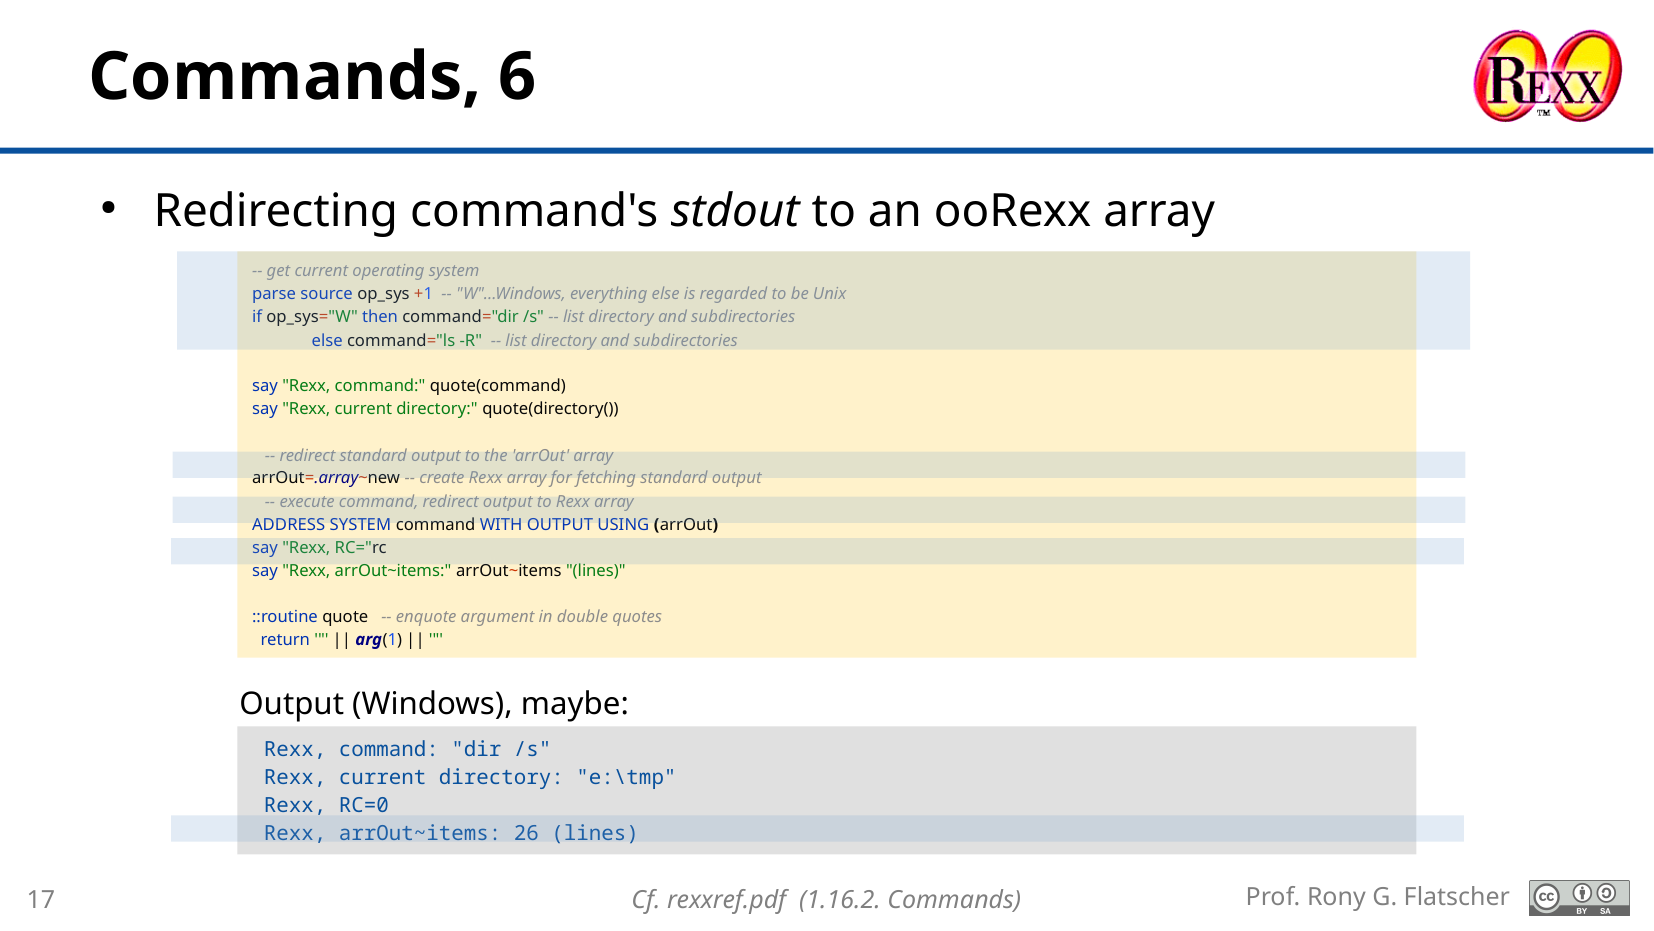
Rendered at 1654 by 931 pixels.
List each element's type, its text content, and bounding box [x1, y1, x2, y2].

text_box -- get current operating system parse source op_sys +1 -- "W"...Windows, everything else is regarded to be Unix if op_sys="W" then command="dir /s" -- list directory and subdirectories else command="ls -R" -- list directory and subdirectories say "Rexx, command:" quote(command) say "Rexx, current directory:" quote(directory()) -- redirect standard output to the 'arrOut' array arrOut=.array~new -- create Rexx array for fetching standard output -- execute command, redirect output to Rexx array ADDRESS SYSTEM command WITH OUTPUT USING (arrOut) say "Rexx, RC="rc say "Rexx, arrOut~items:" arrOut~items "(lines)" ::routine quote -- enquote argument in double quotes return '"' || arg(1) || '"' [237, 565, 1417, 636]
text_box [171, 538, 1464, 565]
text_box Rexx, command: "dir /s" Rexx, current directory: "e:\tmp" Rexx, RC=0 Rexx, arrOut~items: 26 (lines) [237, 726, 1417, 815]
text_box [172, 451, 1466, 478]
text_box [172, 496, 1466, 523]
text_box Cf. rexxref.pdf (1.16.2. Commands) [0, 874, 1654, 922]
text_box [177, 251, 1471, 350]
text_box Output (Windows), maybe: [224, 673, 1387, 729]
text_box -- get current operating system parse source op_sys +1 -- "W"...Windows, everything else is regarded to be Unix if op_sys="W" then command="dir /s" -- list directory and subdirectories else command="ls -R" -- list directory and subdirectories say "Rexx, command:" quote(command) say "Rexx, current directory:" quote(directory()) -- redirect standard output to the 'arrOut' array arrOut=.array~new -- create Rexx array for fetching standard output -- execute command, redirect output to Rexx array ADDRESS SYSTEM command WITH OUTPUT USING (arrOut) say "Rexx, RC="rc say "Rexx, arrOut~items:" arrOut~items "(lines)" ::routine quote -- enquote argument in double quotes return '"' || arg(1) || '"' [237, 478, 1417, 496]
text_box -- get current operating system parse source op_sys +1 -- "W"...Windows, everything else is regarded to be Unix if op_sys="W" then command="dir /s" -- list directory and subdirectories else command="ls -R" -- list directory and subdirectories say "Rexx, command:" quote(command) say "Rexx, current directory:" quote(directory()) -- redirect standard output to the 'arrOut' array arrOut=.array~new -- create Rexx array for fetching standard output -- execute command, redirect output to Rexx array ADDRESS SYSTEM command WITH OUTPUT USING (arrOut) say "Rexx, RC="rc say "Rexx, arrOut~items:" arrOut~items "(lines)" ::routine quote -- enquote argument in double quotes return '"' || arg(1) || '"' [237, 523, 1417, 538]
list Redirecting command's stdout to an ooRexx array [82, 177, 1571, 857]
title Commands, 6 [29, 0, 1654, 148]
text_box Rexx, command: "dir /s" Rexx, current directory: "e:\tmp" Rexx, RC=0 Rexx, arrOut~items: 26 (lines) [237, 842, 1417, 850]
text_box [171, 815, 1464, 842]
text_box -- get current operating system parse source op_sys +1 -- "W"...Windows, everything else is regarded to be Unix if op_sys="W" then command="dir /s" -- list directory and subdirectories else command="ls -R" -- list directory and subdirectories say "Rexx, command:" quote(command) say "Rexx, current directory:" quote(directory()) -- redirect standard output to the 'arrOut' array arrOut=.array~new -- create Rexx array for fetching standard output -- execute command, redirect output to Rexx array ADDRESS SYSTEM command WITH OUTPUT USING (arrOut) say "Rexx, RC="rc say "Rexx, arrOut~items:" arrOut~items "(lines)" ::routine quote -- enquote argument in double quotes return '"' || arg(1) || '"' [237, 350, 1417, 451]
